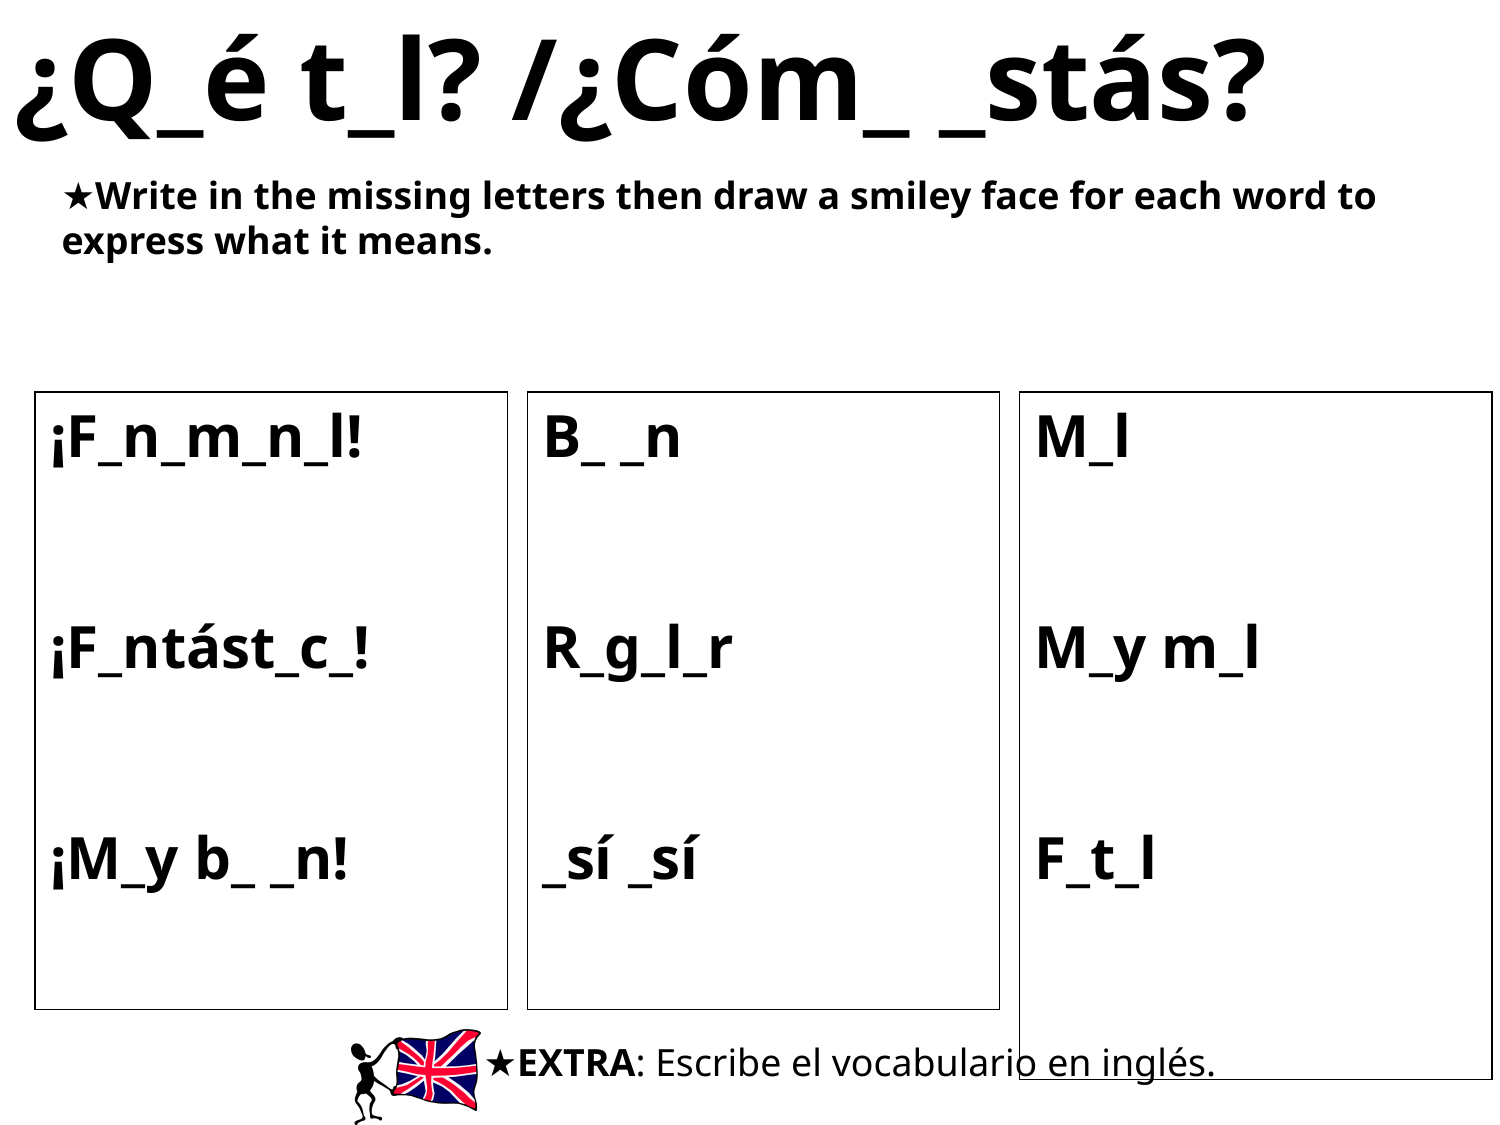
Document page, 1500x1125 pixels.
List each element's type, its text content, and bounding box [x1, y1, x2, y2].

picture [351, 1029, 481, 1125]
text_box M_l M_y m_l F_t_l [1019, 391, 1492, 1080]
text_box B_ _n R_g_l_r _sí _sí [527, 391, 1000, 1010]
text_box ★Write in the missing letters then draw a smiley face for each word to express what it means. [46, 163, 1477, 270]
text_box ¡F_n_m_n_l! ¡F_ntást_c_! ¡M_y b_ _n! [35, 391, 508, 1010]
text_box ★EXTRA: Escribe el vocabulario en inglés. [481, 1031, 1301, 1092]
text_box ¿Q_é t_l? /¿Cóm_ _stás? [0, 0, 1500, 151]
